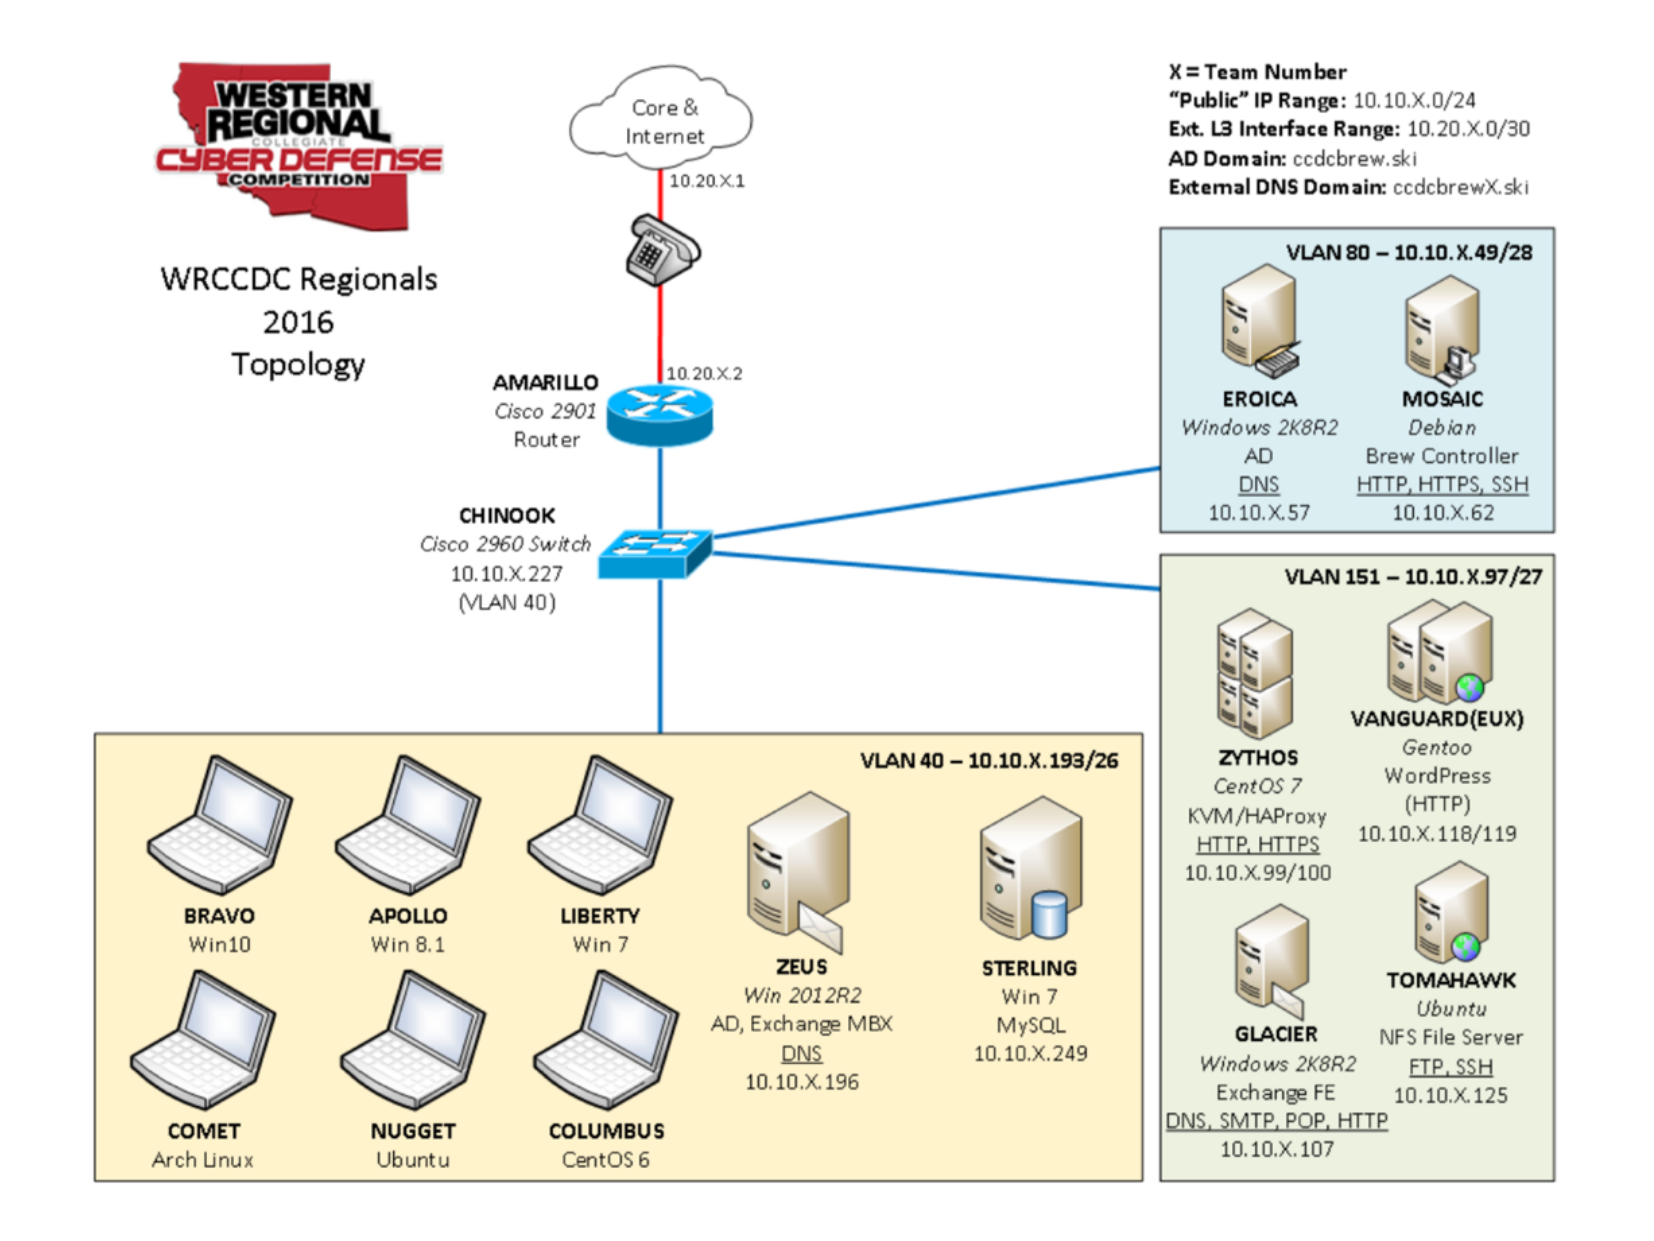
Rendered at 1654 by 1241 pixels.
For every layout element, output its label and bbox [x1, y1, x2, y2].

picture [79, 0, 1572, 1199]
